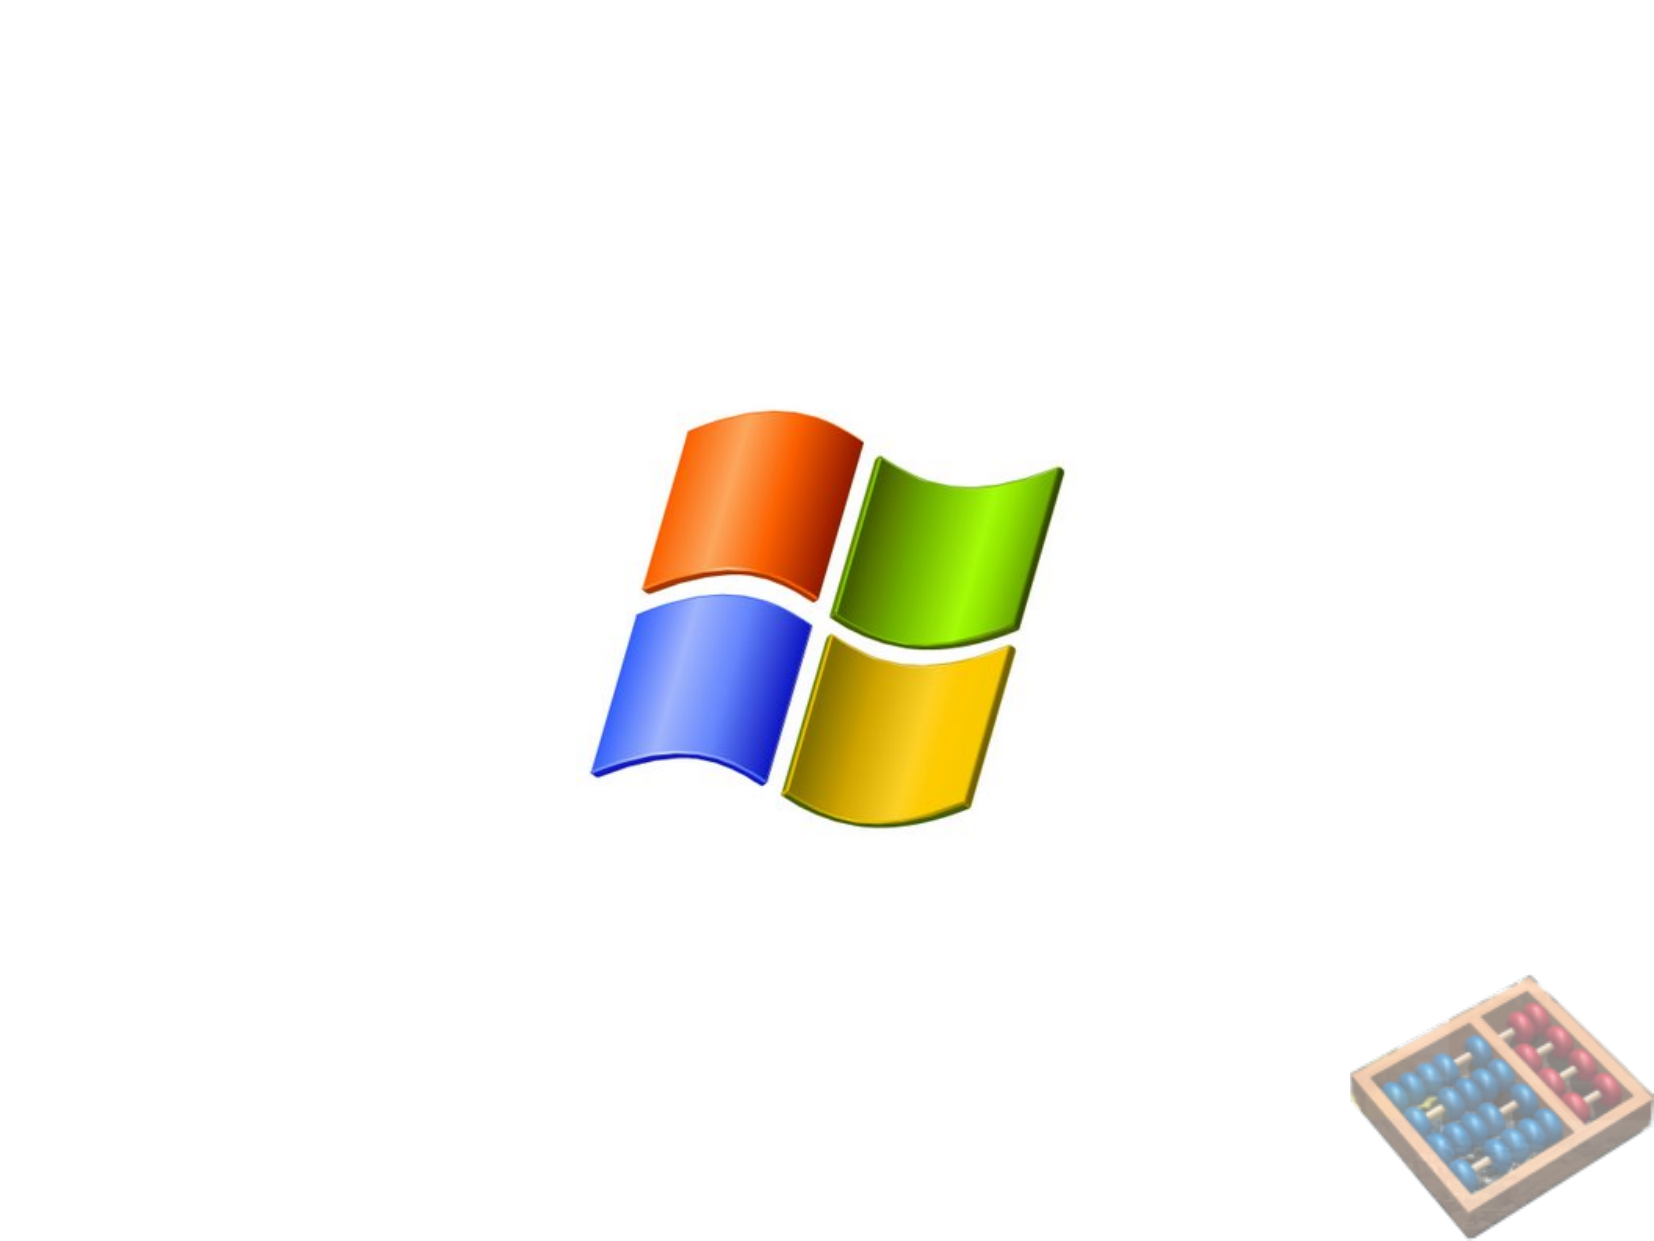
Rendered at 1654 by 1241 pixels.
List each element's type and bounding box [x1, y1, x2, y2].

picture [576, 385, 1077, 855]
